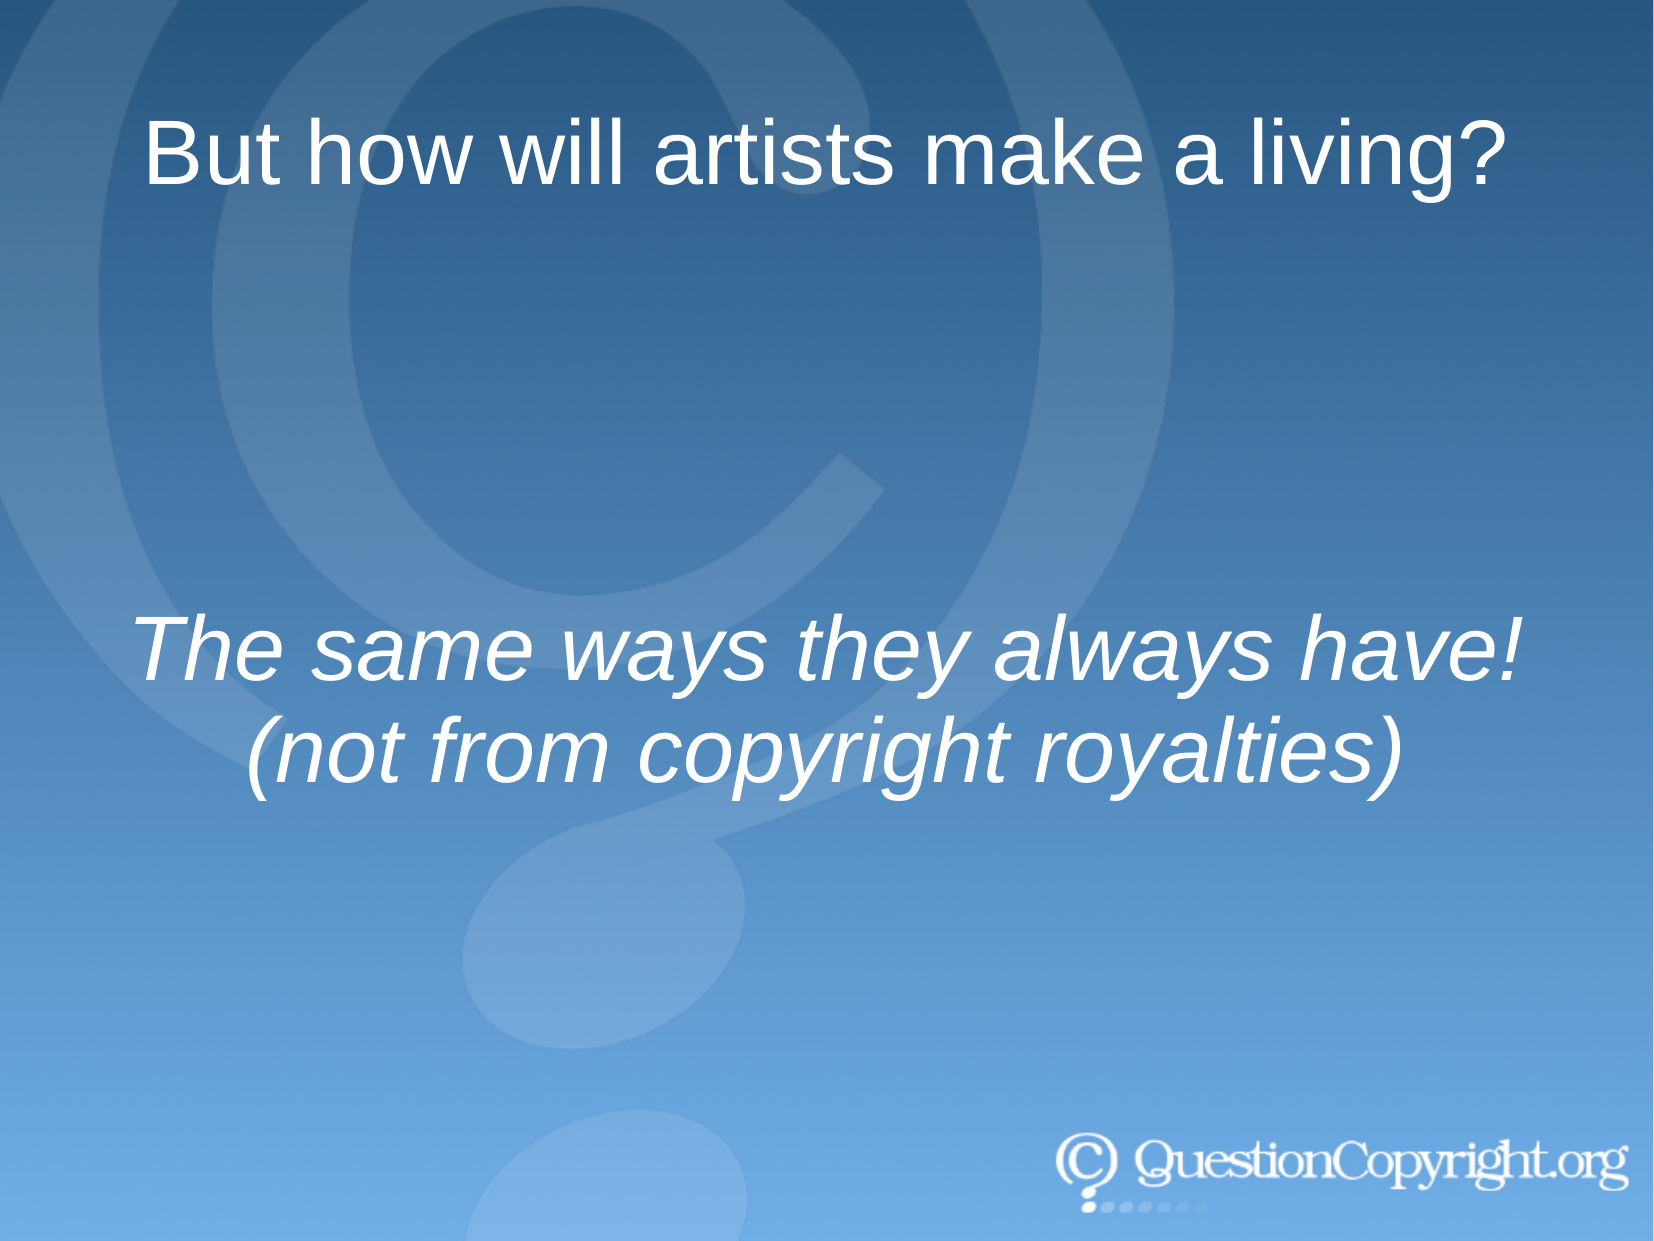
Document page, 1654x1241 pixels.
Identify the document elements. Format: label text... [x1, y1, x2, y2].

picture [0, 0, 1654, 1241]
subtitle The same ways they always have! (not from copyright royalties) [82, 297, 1571, 1102]
title But how will artists make a living? [82, 49, 1571, 257]
